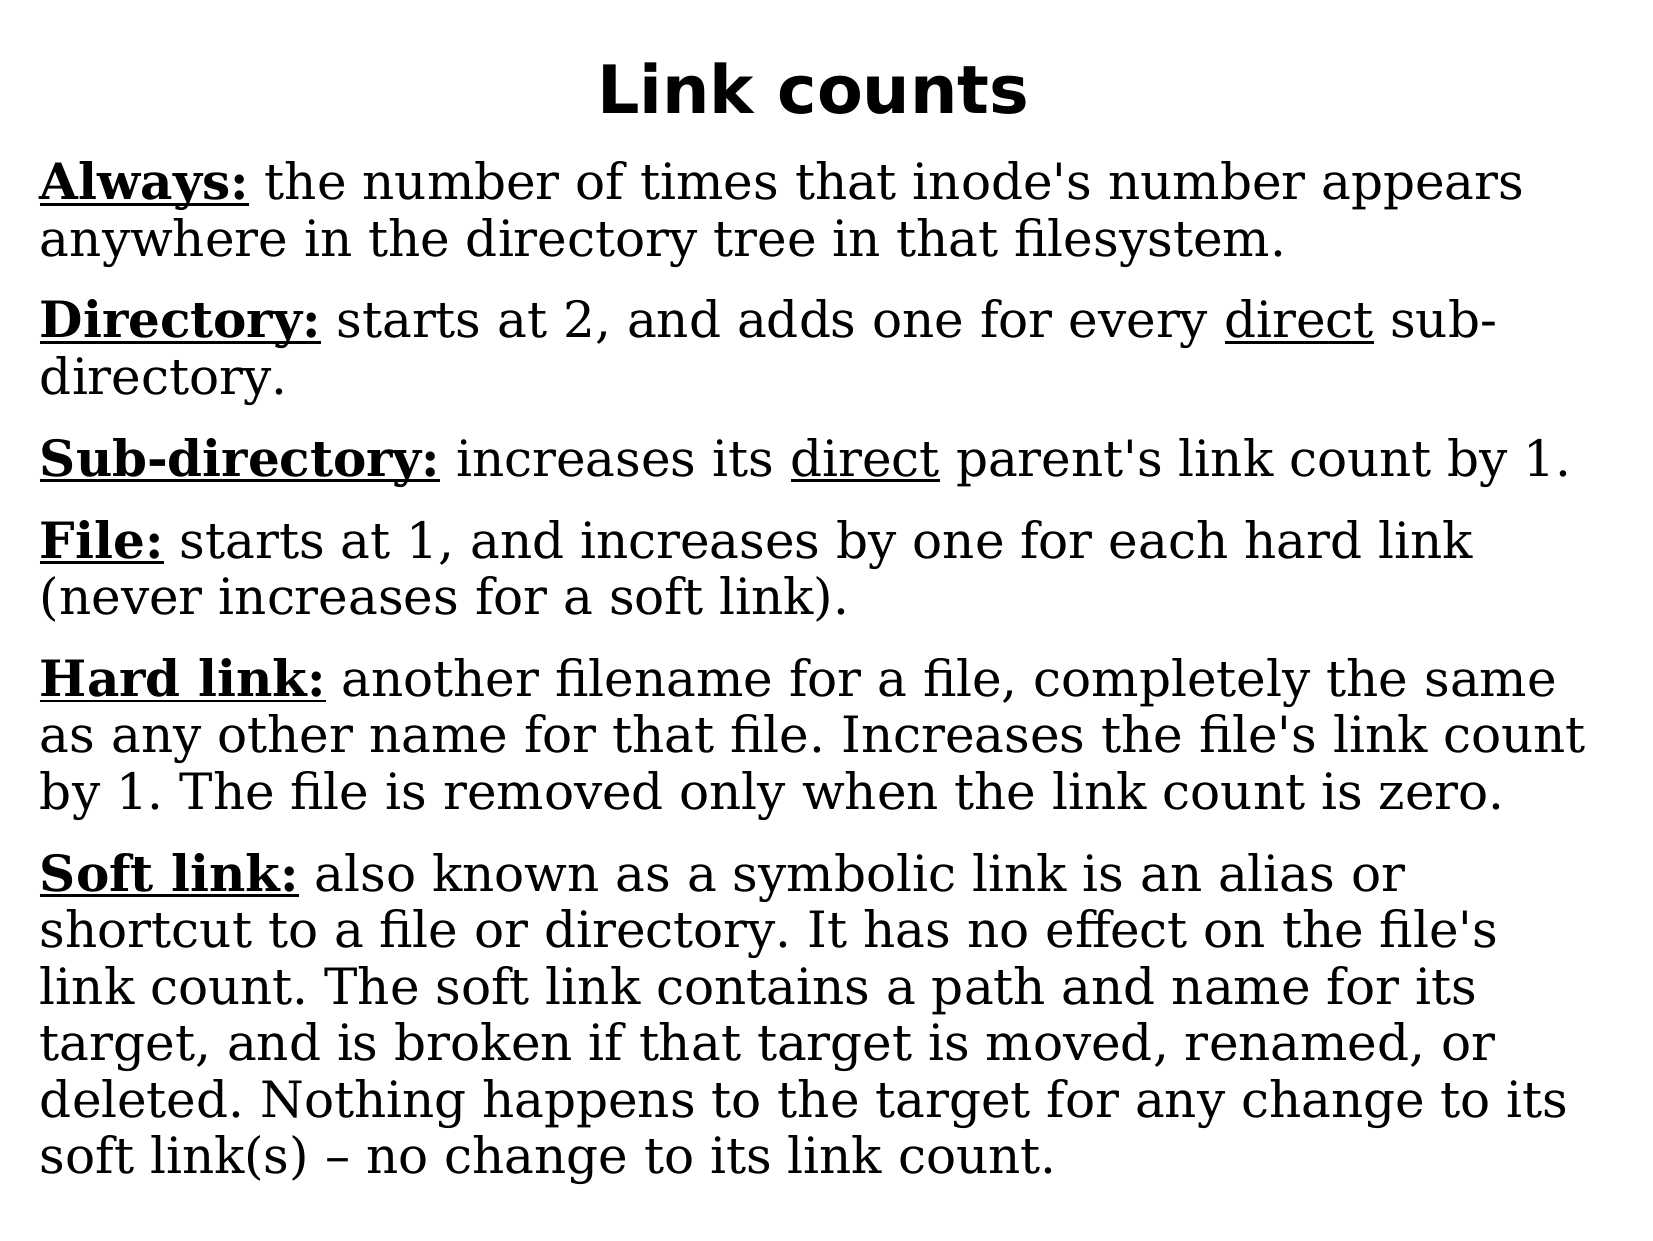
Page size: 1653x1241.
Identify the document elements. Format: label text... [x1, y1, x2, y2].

text_box Link counts Always: the number of times that inode's number appears anywhere in the directory tree in that filesystem. Directory: starts at 2, and adds one for every direct sub-directory. Sub-directory: increases its direct parent's link count by 1. File: starts at 1, and increases by one for each hard link (never increases for a soft link). Hard link: another filename for a file, completely the same as any other name for that file. Increases the file's link count by 1. The file is removed only when the link count is zero. Soft link: also known as a symbolic link is an alias or shortcut to a file or directory. It has no effect on the file's link count. The soft link contains a path and name for its target, and is broken if that target is moved, renamed, or deleted. Nothing happens to the target for any change to its soft link(s) – no change to its link count. [39, 53, 1605, 1186]
